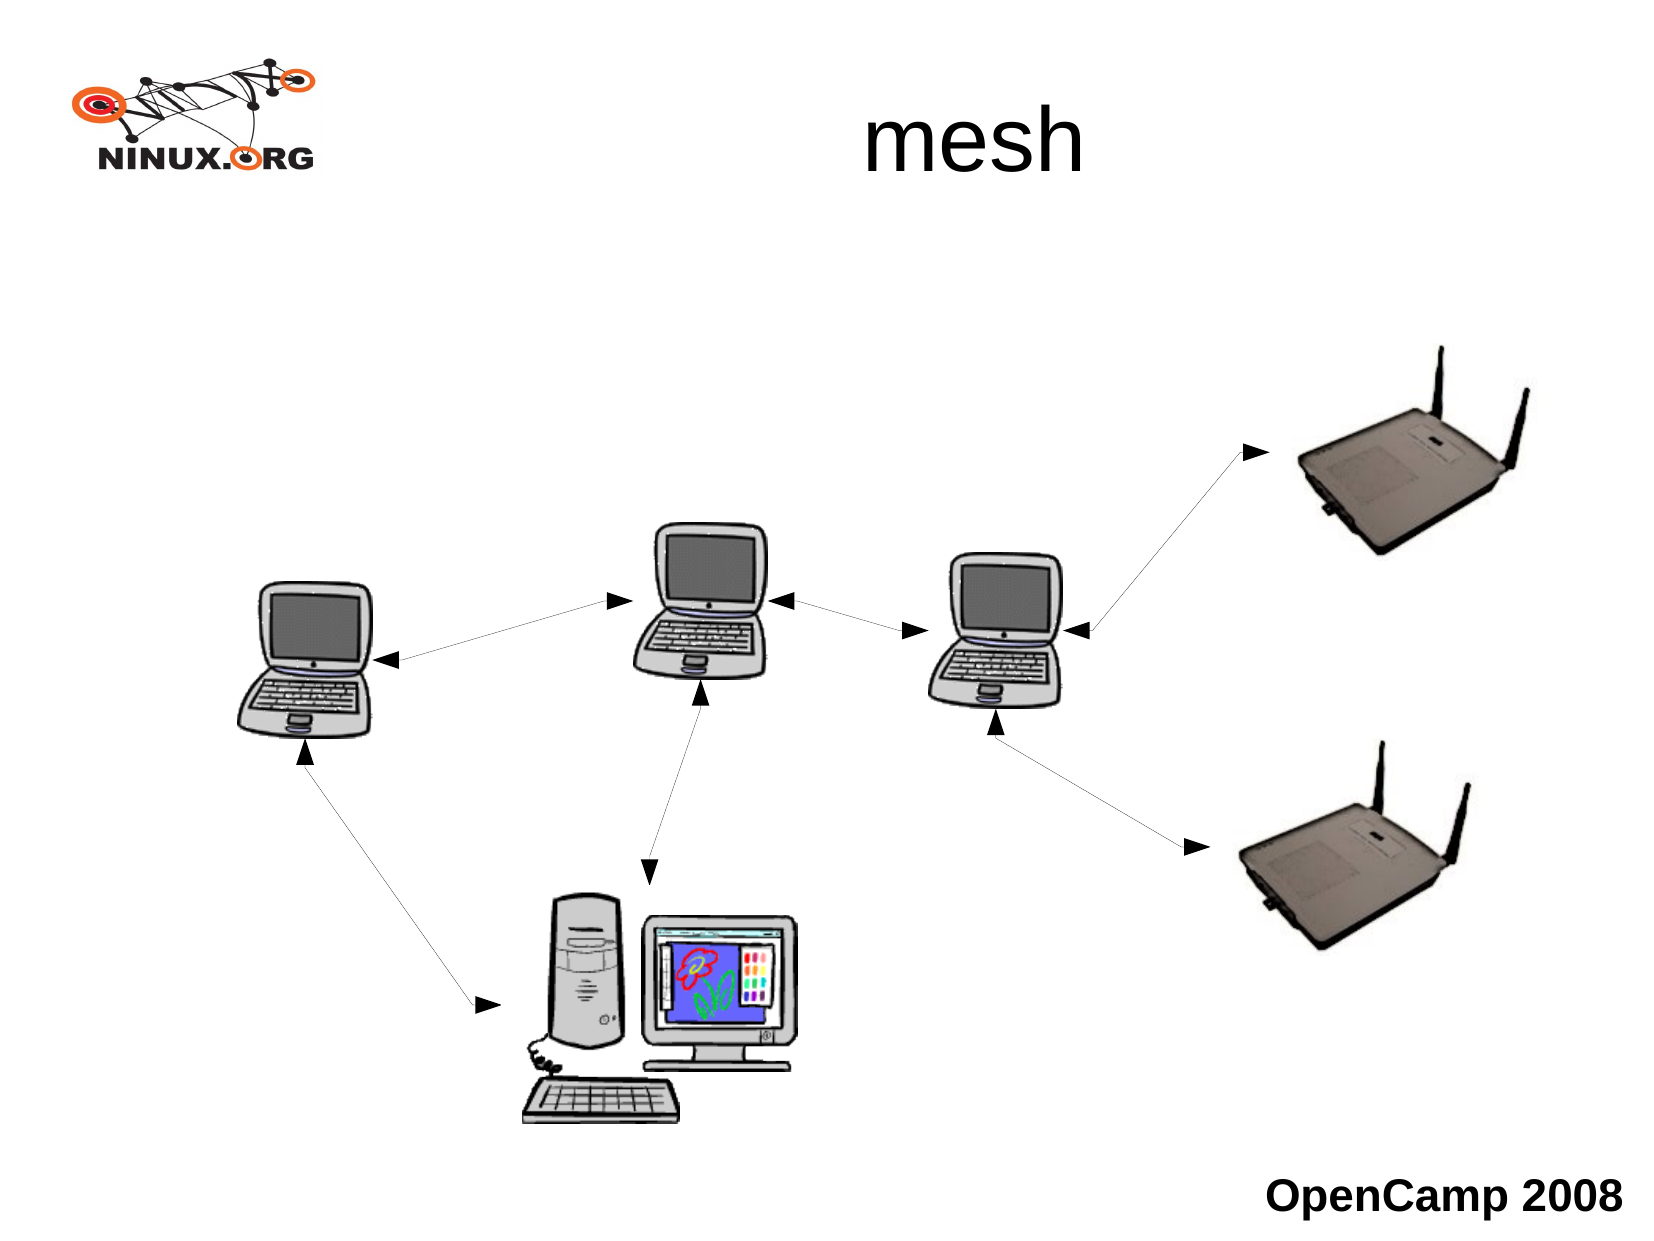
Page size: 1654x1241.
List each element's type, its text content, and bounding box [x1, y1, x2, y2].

picture [633, 522, 768, 680]
picture [59, 58, 323, 178]
text_box OpenCamp 2008 [1237, 1162, 1651, 1237]
picture [501, 885, 798, 1125]
picture [1210, 738, 1502, 956]
picture [1269, 343, 1561, 562]
title mesh [383, 43, 1565, 237]
picture [237, 581, 373, 739]
picture [928, 552, 1063, 709]
